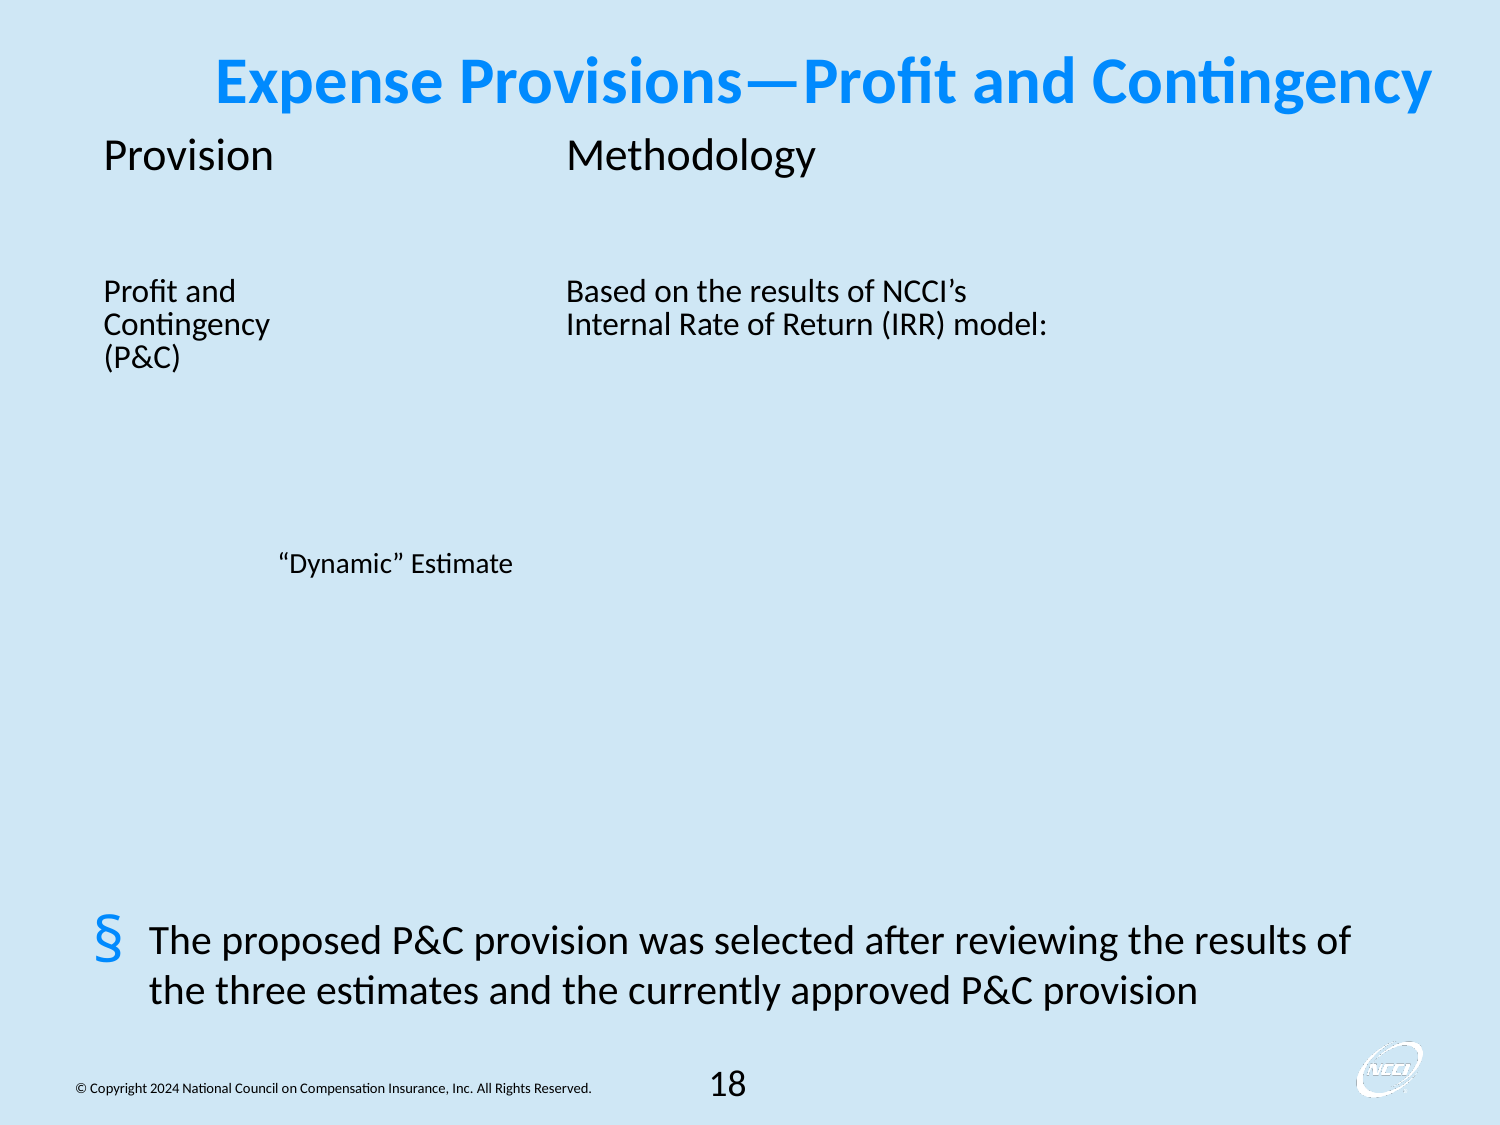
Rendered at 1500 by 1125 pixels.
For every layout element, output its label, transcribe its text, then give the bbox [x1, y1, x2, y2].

table_cell [549, 195, 1383, 269]
table_header Methodology [549, 122, 1383, 195]
table_header Provision [87, 122, 549, 195]
table_cell [87, 195, 549, 269]
table_cell Based on the results of NCCI’s Internal Rate of Return (IRR) model: [549, 269, 1383, 550]
table_cell [87, 550, 1383, 691]
picture [1391, 1037, 1426, 1100]
table_cell Profit and Contingency (P&C) [87, 269, 549, 550]
text_box The proposed P&C provision was selected after reviewing the results of the three estimates and the currently approved P&C provision [77, 905, 1391, 1125]
title Expense Provisions—Profit and Contingency [75, 29, 1500, 120]
text_box “Dynamic” Estimate [262, 537, 563, 588]
